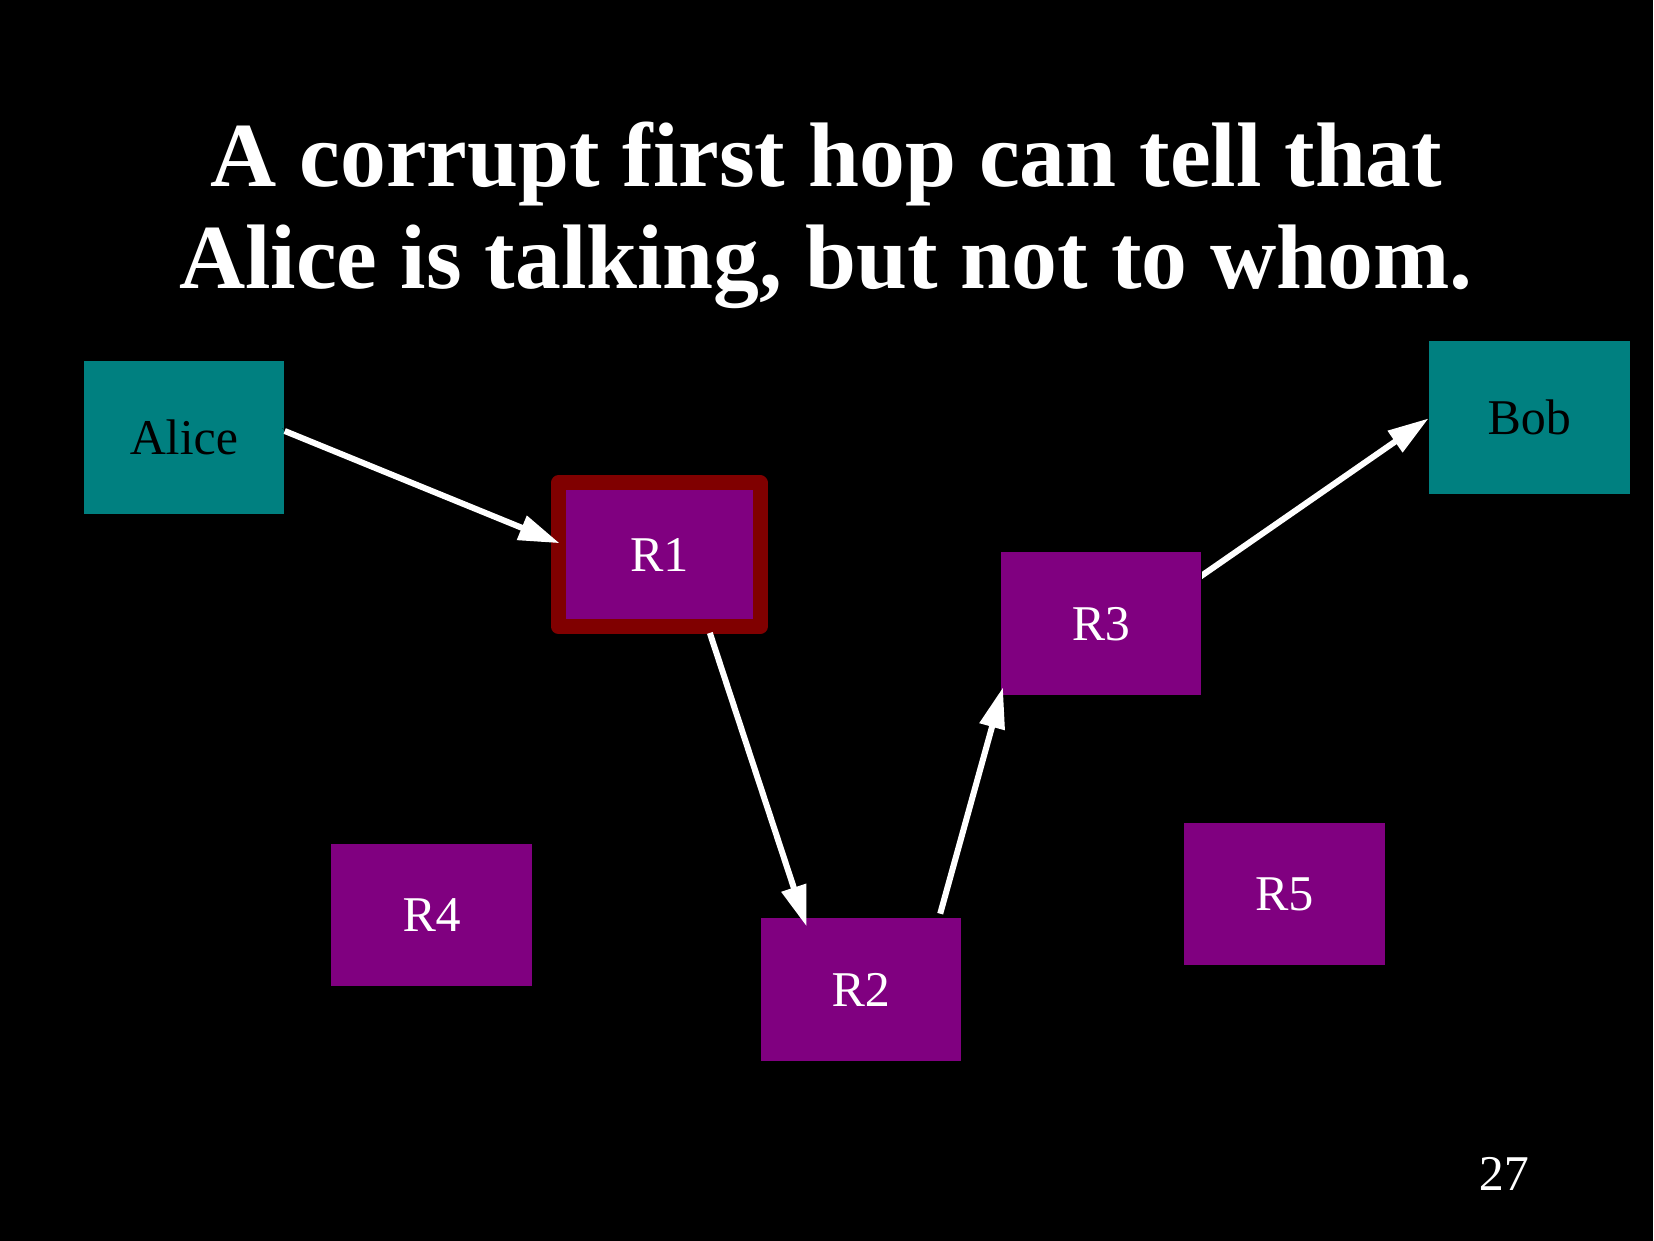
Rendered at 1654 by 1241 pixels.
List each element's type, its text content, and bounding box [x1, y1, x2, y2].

title A corrupt first hop can tell that Alice is talking, but not to whom. [121, 95, 1534, 318]
text_box Bob [1428, 340, 1631, 495]
text_box R2 [760, 917, 962, 1062]
text_box R1 [558, 482, 761, 627]
text_box R3 [1000, 551, 1202, 696]
text_box R4 [330, 843, 533, 987]
text_box R5 [1183, 822, 1386, 966]
text_box Alice [83, 360, 285, 515]
